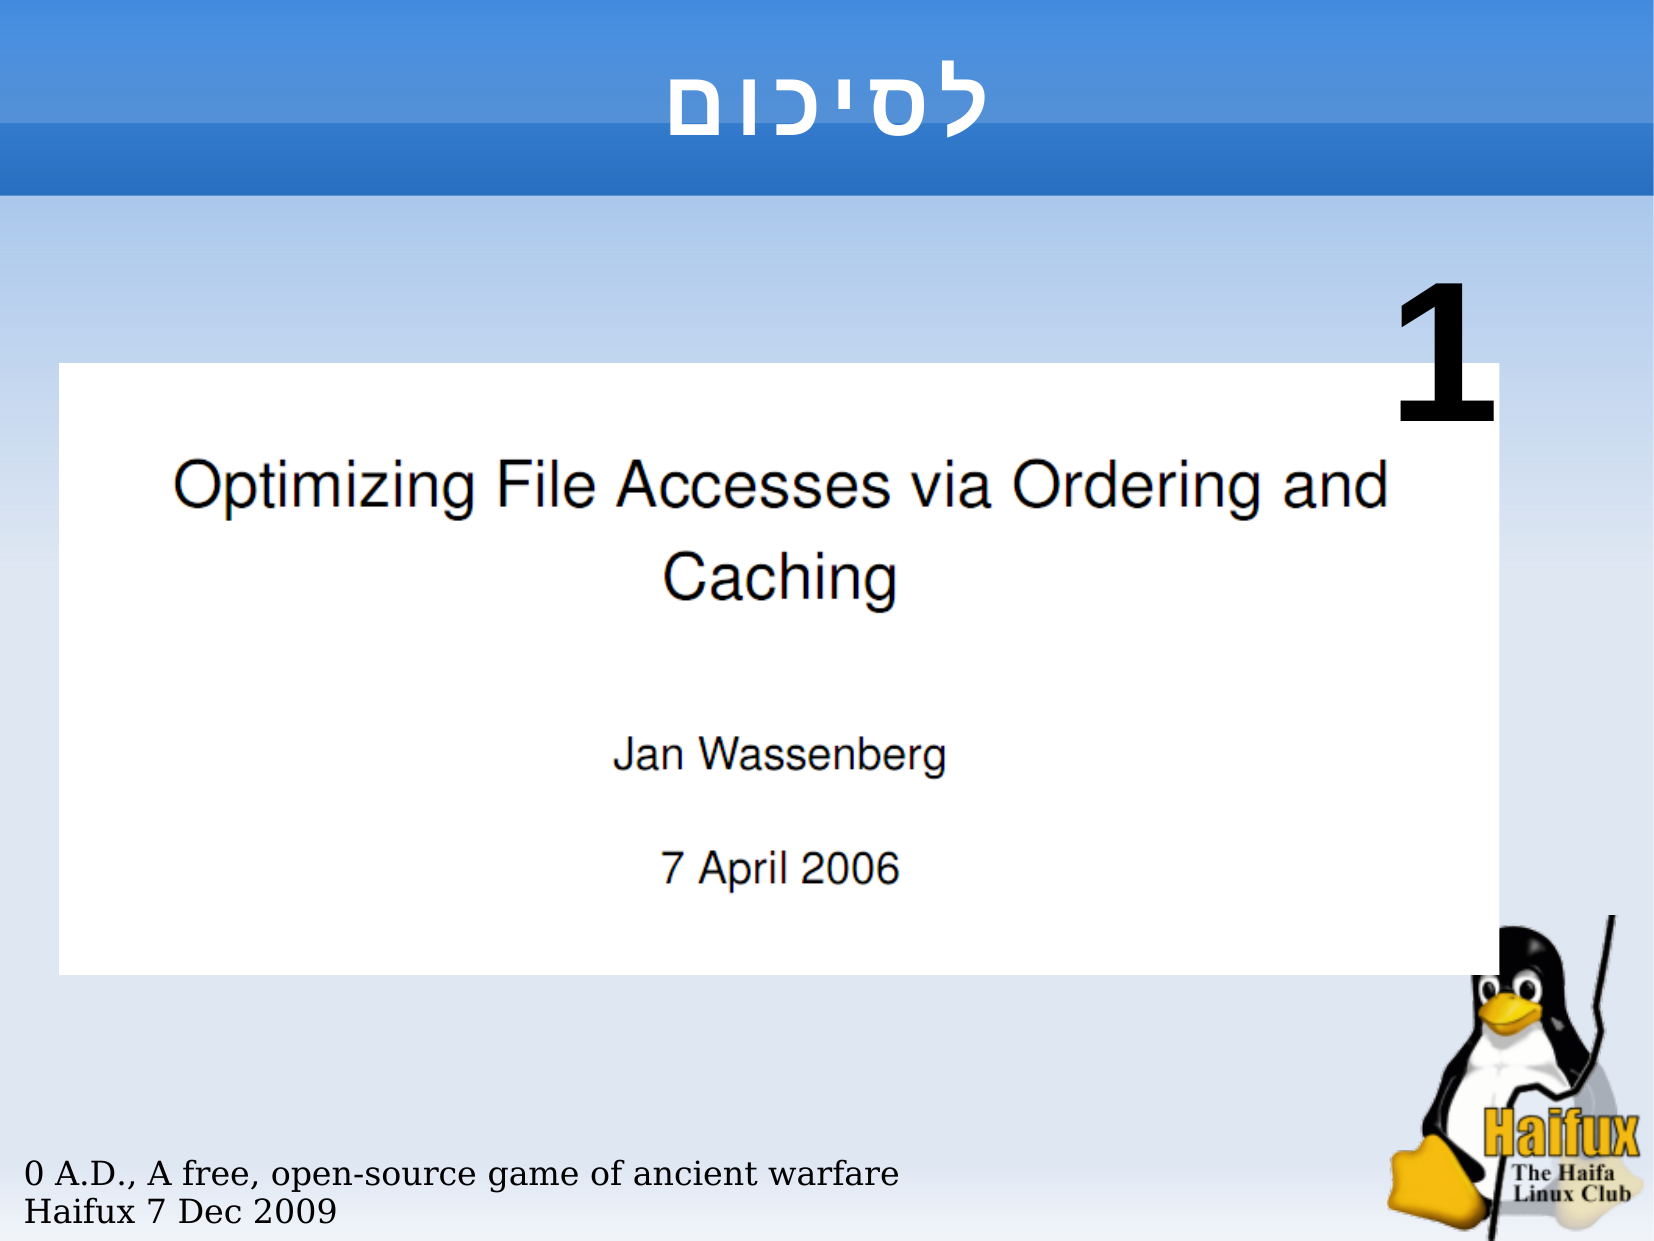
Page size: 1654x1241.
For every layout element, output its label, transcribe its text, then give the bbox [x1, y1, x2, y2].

list 1 [82, 240, 1571, 1099]
picture [0, 0, 1654, 1241]
title לסיכום [29, 29, 1625, 178]
